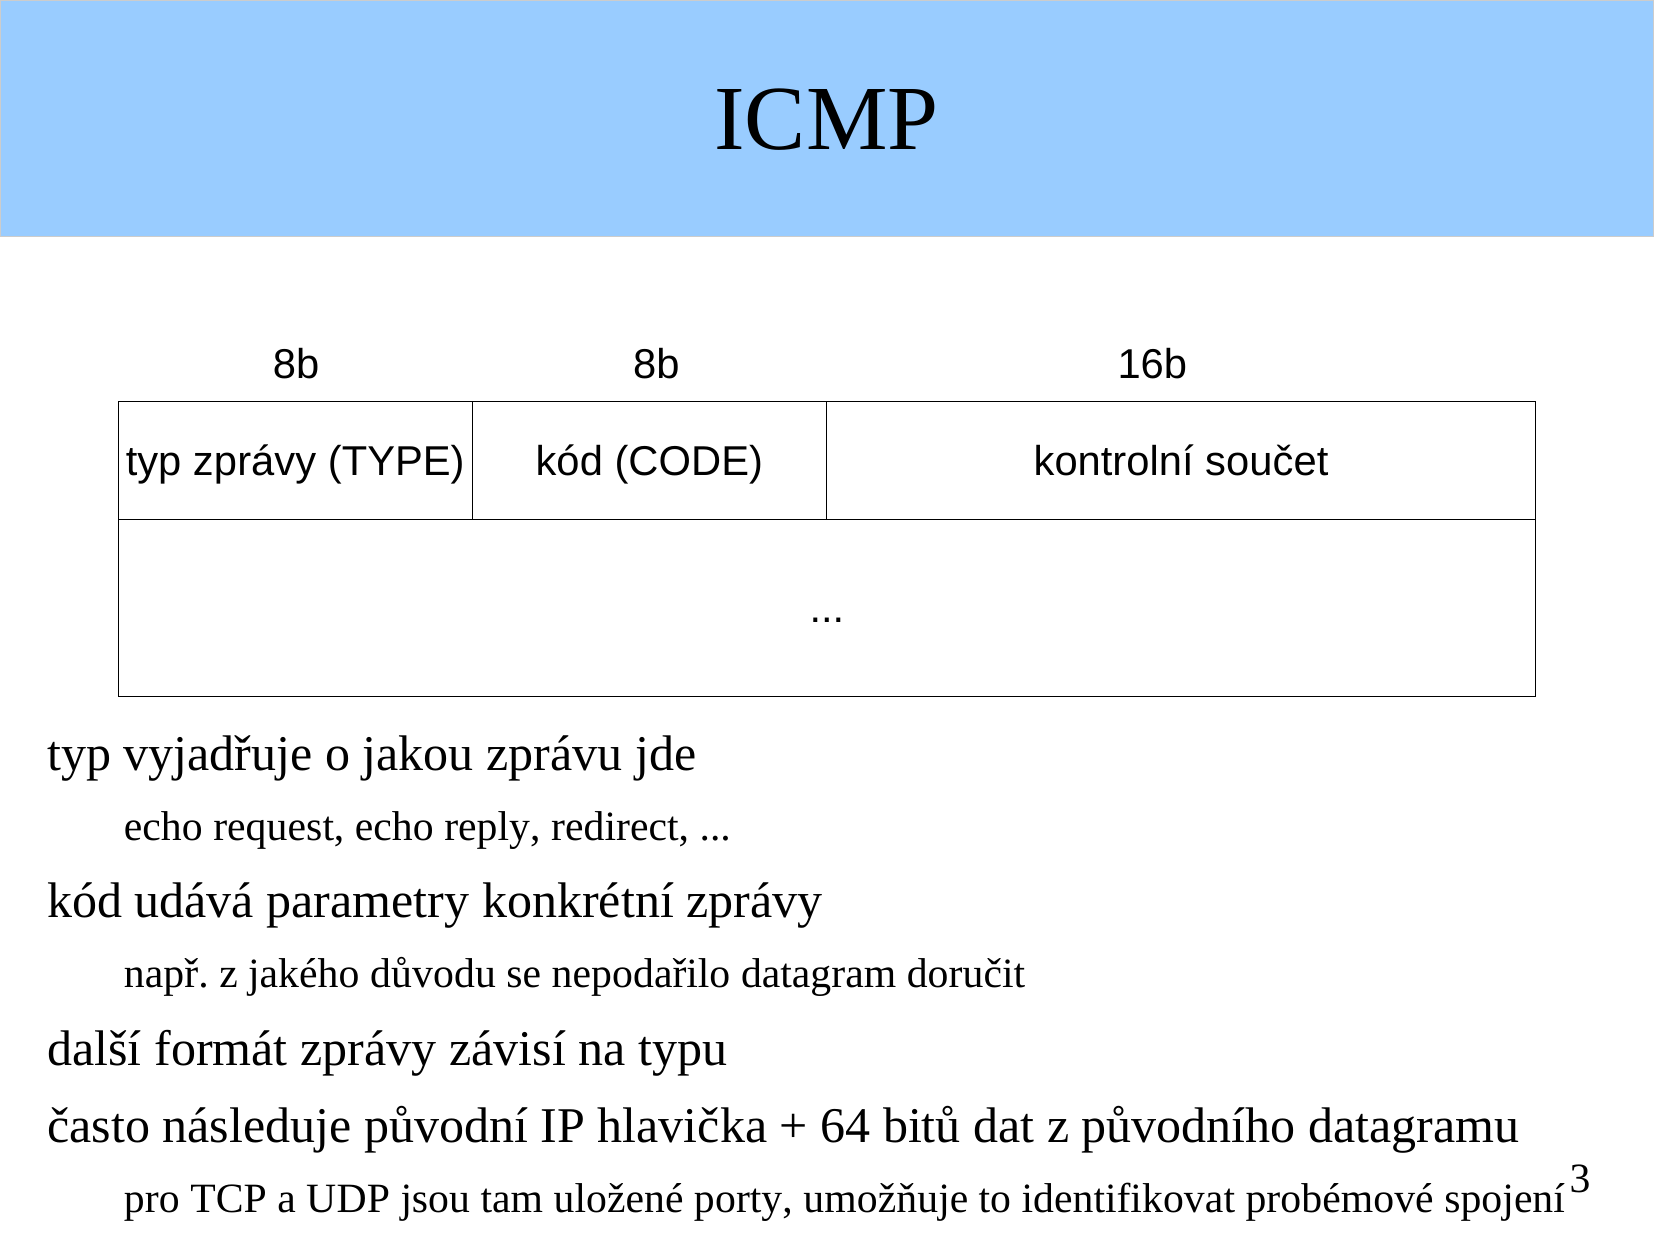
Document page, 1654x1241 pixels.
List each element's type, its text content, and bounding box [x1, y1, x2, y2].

text_box ... [118, 519, 1536, 697]
text_box 16b [1110, 340, 1195, 393]
text_box kontrolní součet [826, 401, 1536, 519]
list typ vyjadřuje o jakou zprávu jde echo request, echo reply, redirect, ... kód udává parametry konkrétní zprávy např. z jakého důvodu se nepodařilo datagram doručit další formát zprávy závisí na typu často následuje původní IP hlavička + 64 bitů dat z původního datagramu pro TCP a UDP jsou tam uložené porty, umožňuje to identifikovat probémové spojení [29, 726, 1625, 1222]
text_box kód (CODE) [472, 401, 826, 519]
text_box 8b [614, 340, 699, 393]
text_box typ zprávy (TYPE) [118, 401, 472, 519]
title ICMP [0, 0, 1654, 237]
text_box 8b [254, 340, 338, 394]
